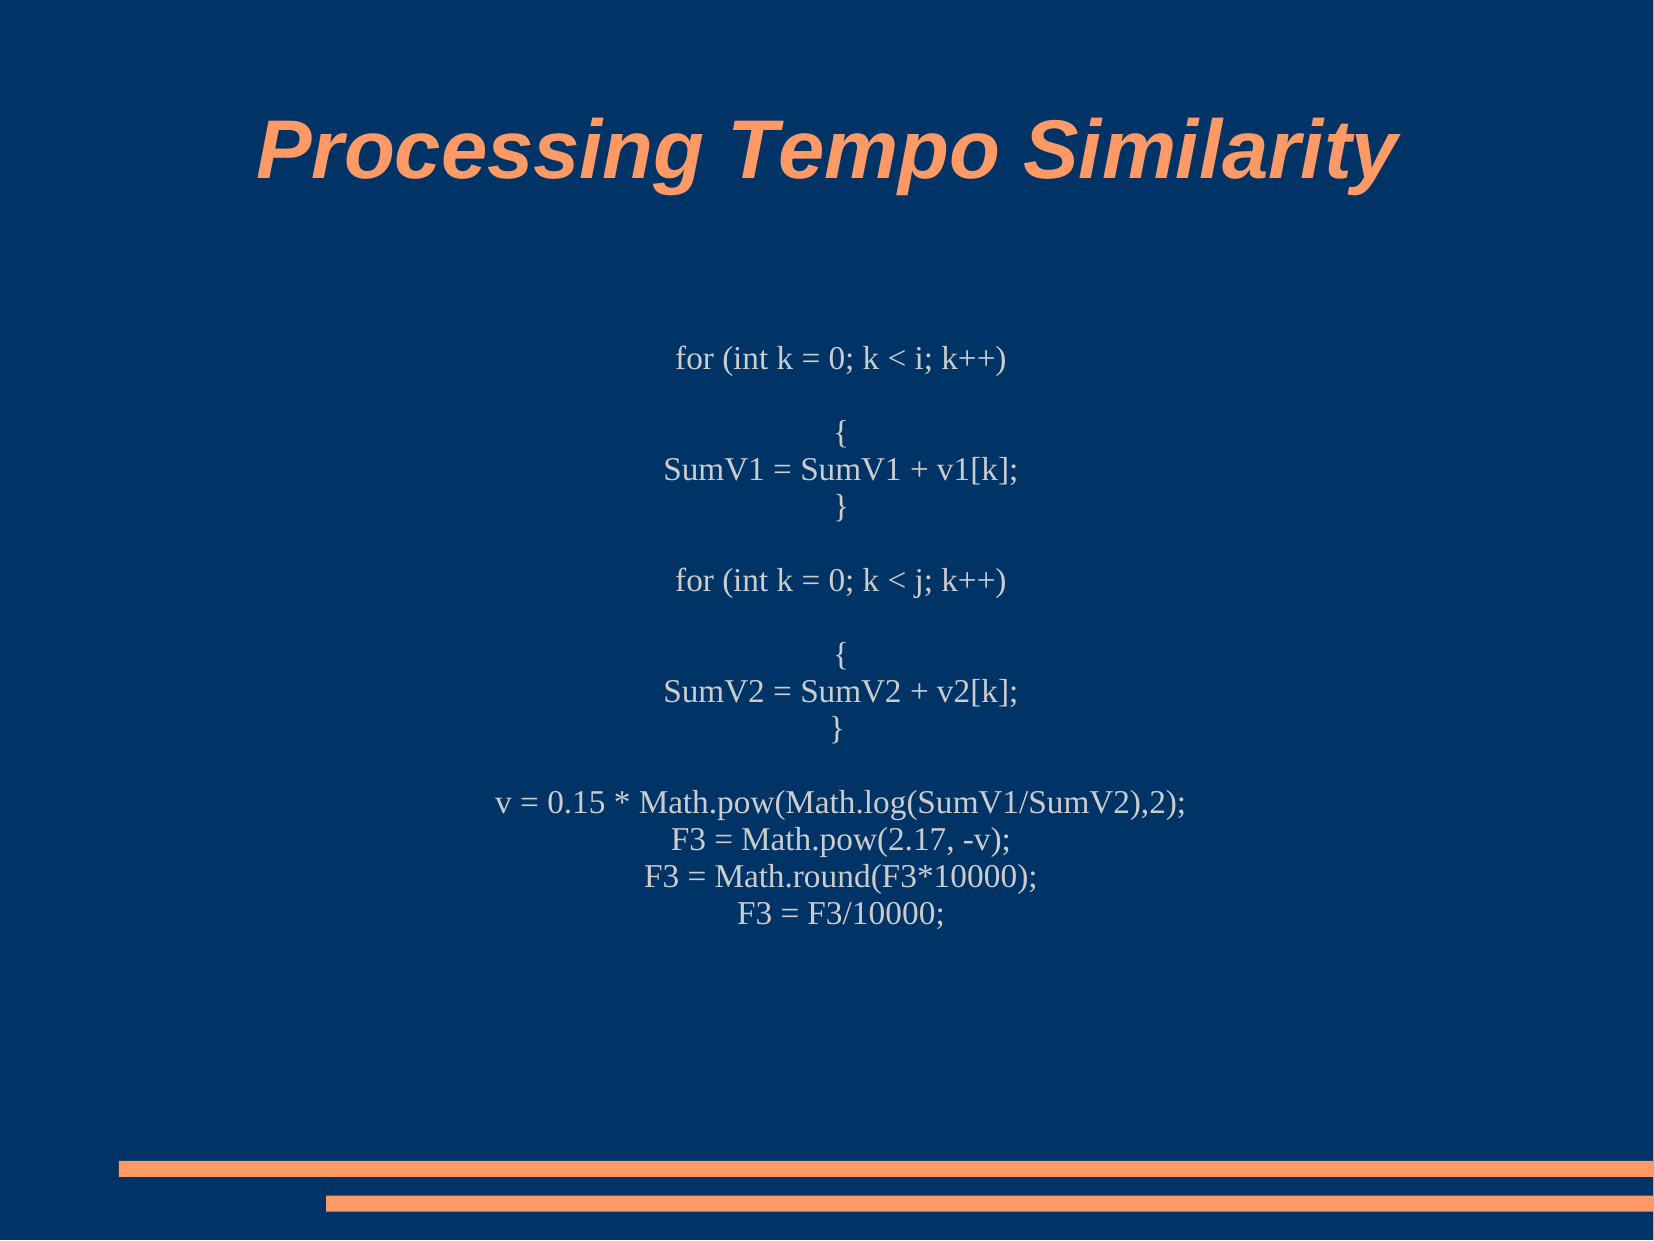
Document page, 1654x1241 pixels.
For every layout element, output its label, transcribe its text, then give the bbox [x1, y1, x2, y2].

subtitle for (int k = 0; k < i; k++) { SumV1 = SumV1 + v1[k]; } for (int k = 0; k < j; k++) { SumV2 = SumV2 + v2[k]; } v = 0.15 * Math.pow(Math.log(SumV1/SumV2),2); F3 = Math.pow(2.17, -v); F3 = Math.round(F3*10000); F3 = F3/10000; [121, 265, 1561, 1002]
title Processing Tempo Similarity [121, 46, 1534, 254]
